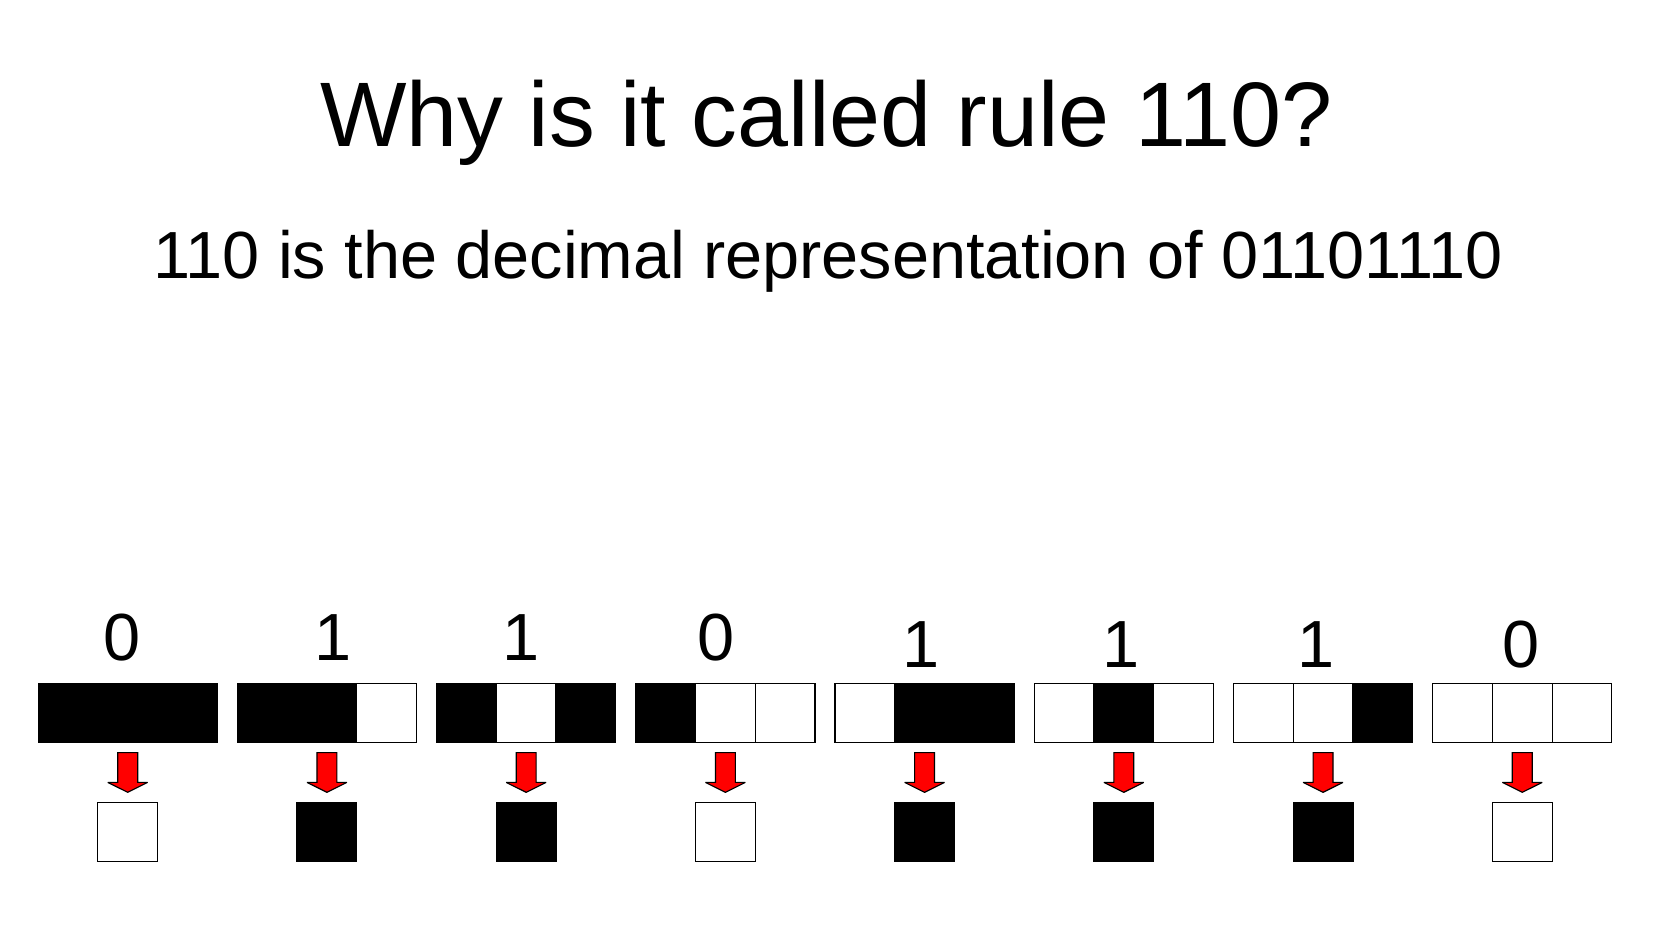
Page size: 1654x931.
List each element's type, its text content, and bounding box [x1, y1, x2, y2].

text_box 0 [1488, 600, 1593, 720]
text_box 0 [89, 592, 195, 713]
text_box 1 [300, 592, 405, 713]
text_box 0 [682, 592, 788, 713]
list 110 is the decimal representation of 01101110 [82, 217, 1571, 682]
text_box 1 [1282, 600, 1388, 720]
text_box 1 [487, 592, 593, 713]
text_box 1 [1087, 600, 1193, 720]
title Why is it called rule 110? [82, 37, 1571, 193]
text_box 1 [888, 600, 993, 720]
picture [37, 682, 1613, 863]
